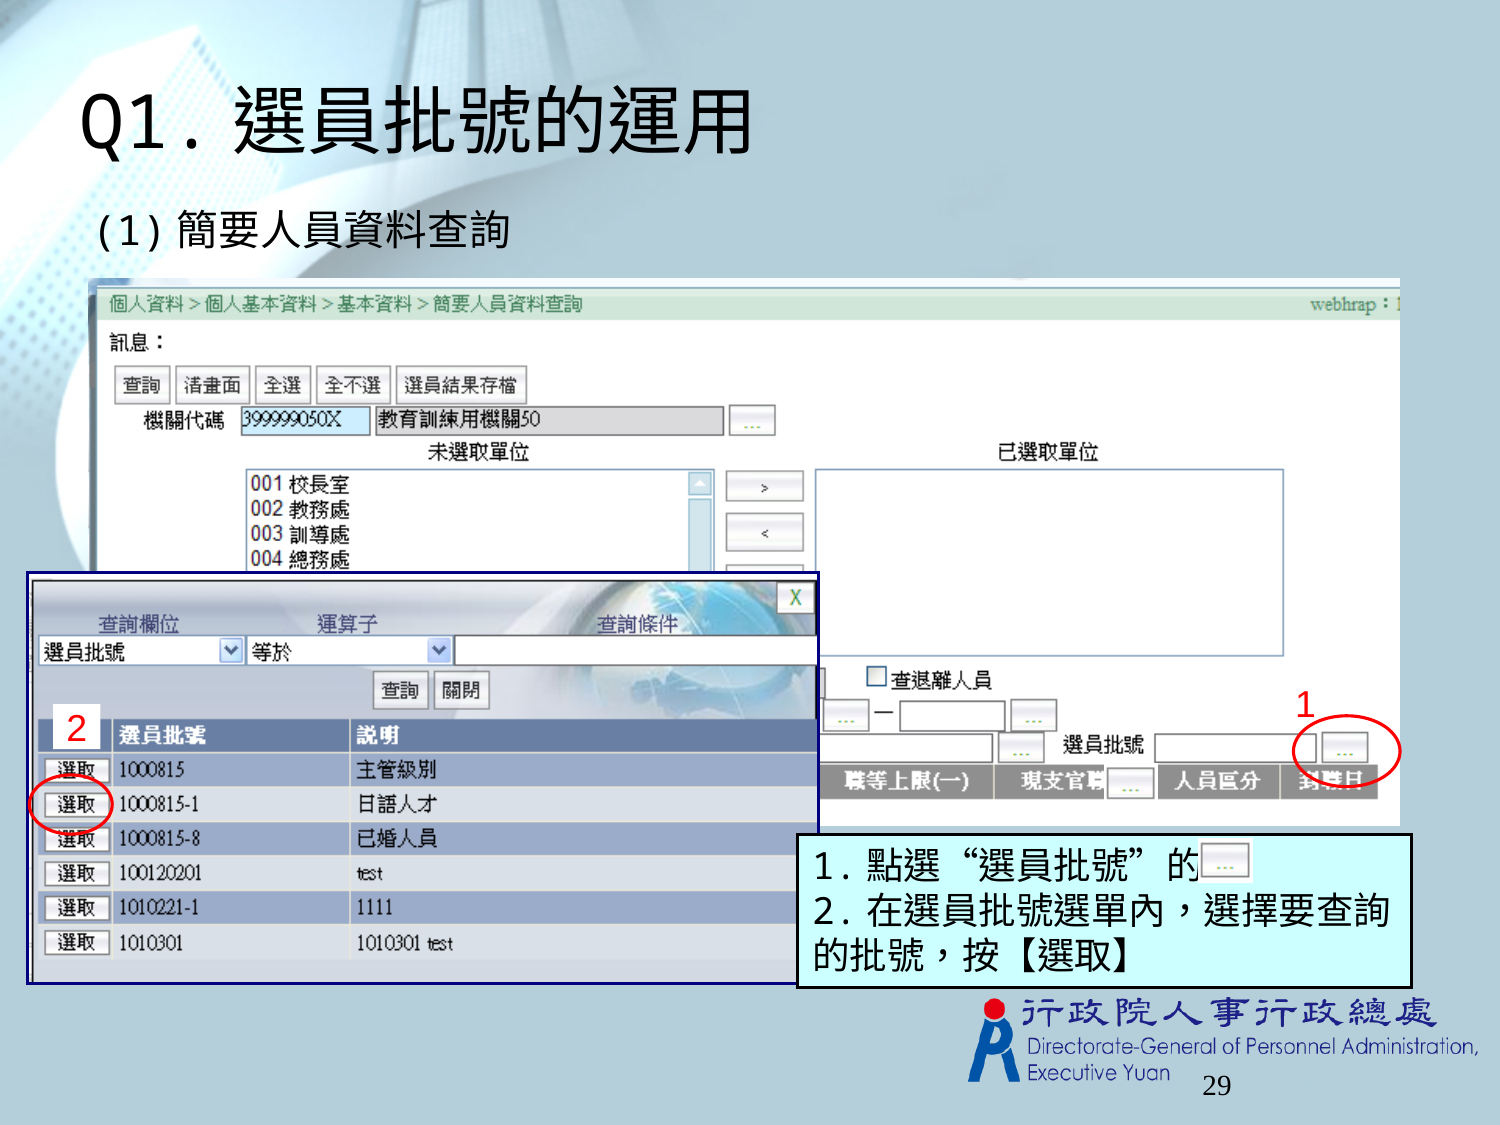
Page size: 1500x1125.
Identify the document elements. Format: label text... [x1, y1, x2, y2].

text_box 1 [1281, 680, 1329, 726]
picture [1198, 838, 1253, 883]
picture [1296, 718, 1398, 785]
text_box Q1.選員批號的運用 [65, 66, 1400, 171]
text_box [1187, 1058, 1500, 1125]
text_box (1)簡要人員資料查詢 [77, 196, 1412, 261]
text_box 2 [53, 704, 101, 750]
picture [31, 777, 110, 832]
picture [29, 574, 817, 983]
text_box 1.點選“選員批號”的 2.在選員批號選單內，選擇要查詢的批號，按【選取】 [797, 834, 1412, 988]
picture [88, 278, 1400, 826]
